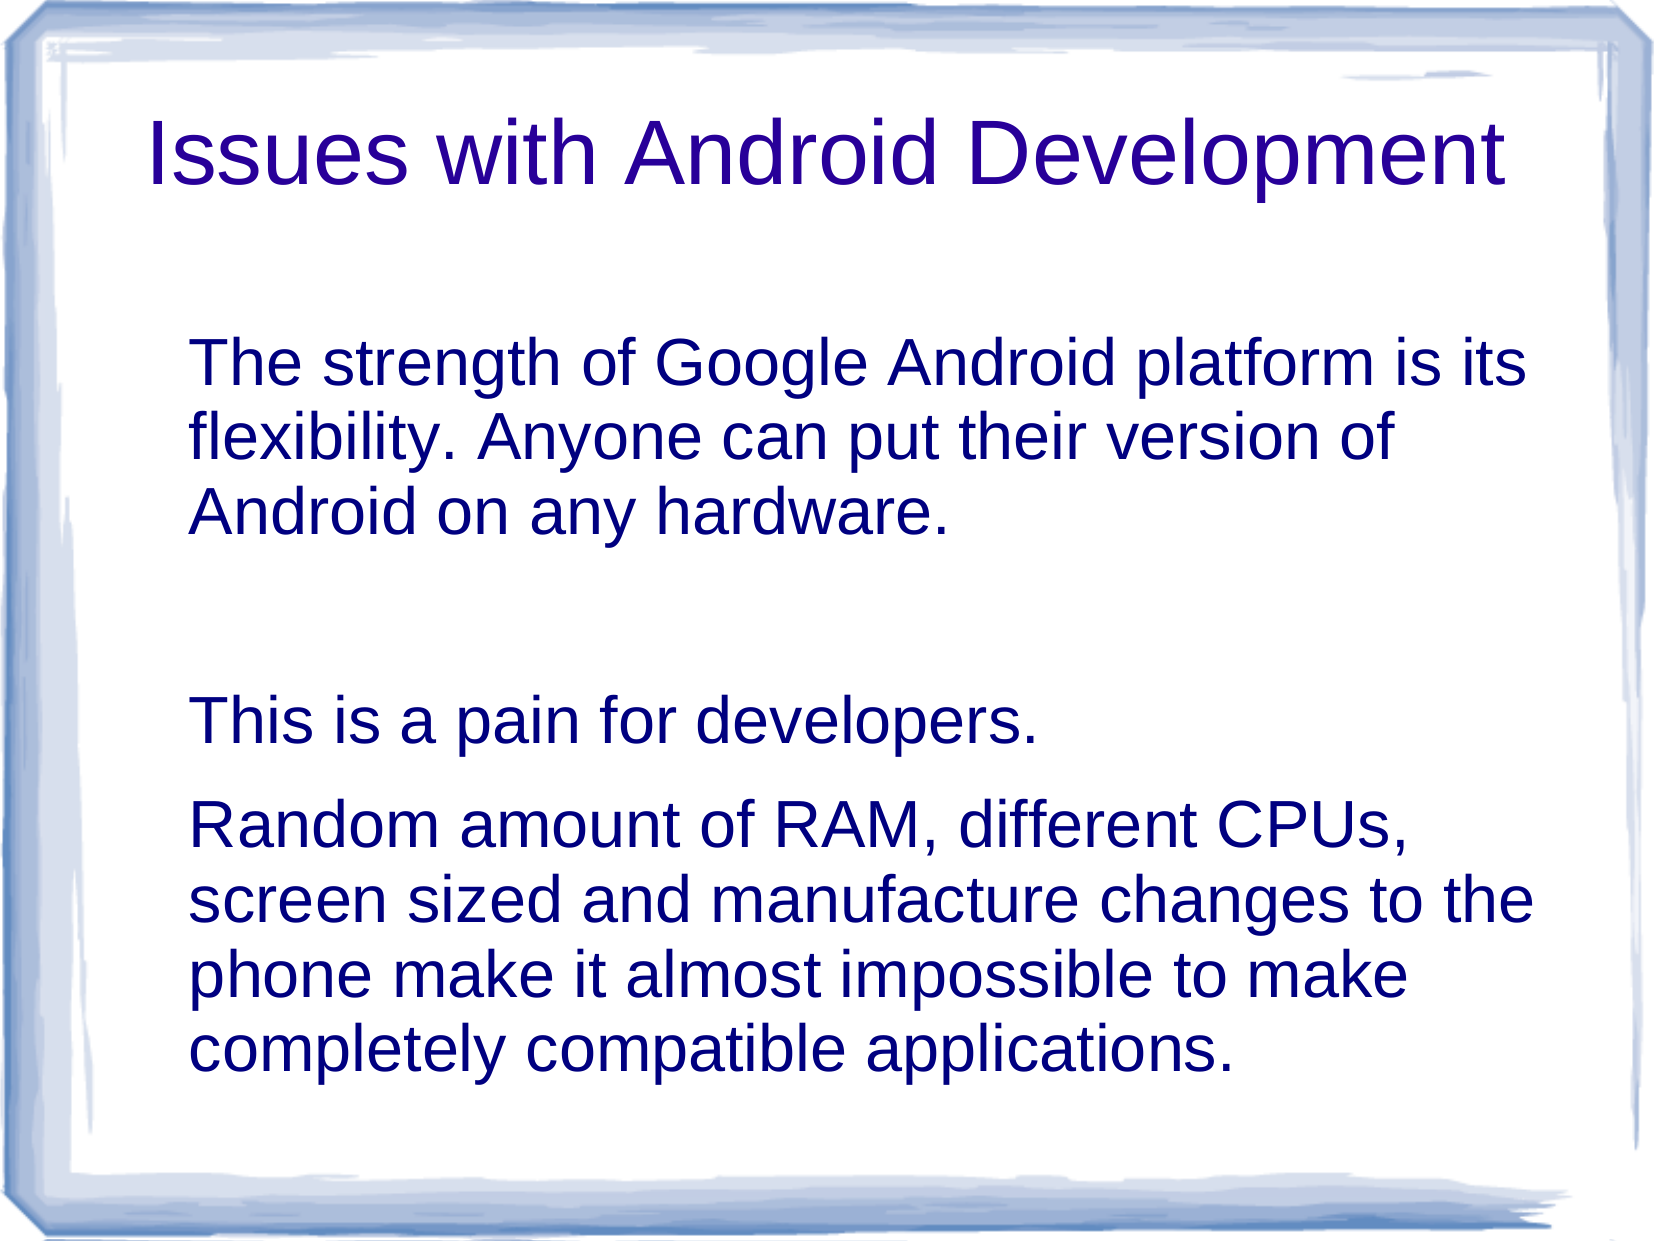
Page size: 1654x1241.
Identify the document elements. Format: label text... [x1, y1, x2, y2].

title Issues with Android Development [82, 56, 1571, 250]
picture [0, 0, 1654, 1241]
list The strength of Google Android platform is its flexibility. Anyone can put their version of Android on any hardware. This is a pain for developers. Random amount of RAM, different CPUs, screen sized and manufacture changes to the phone make it almost impossible to make completely compatible applications. [118, 324, 1571, 1087]
